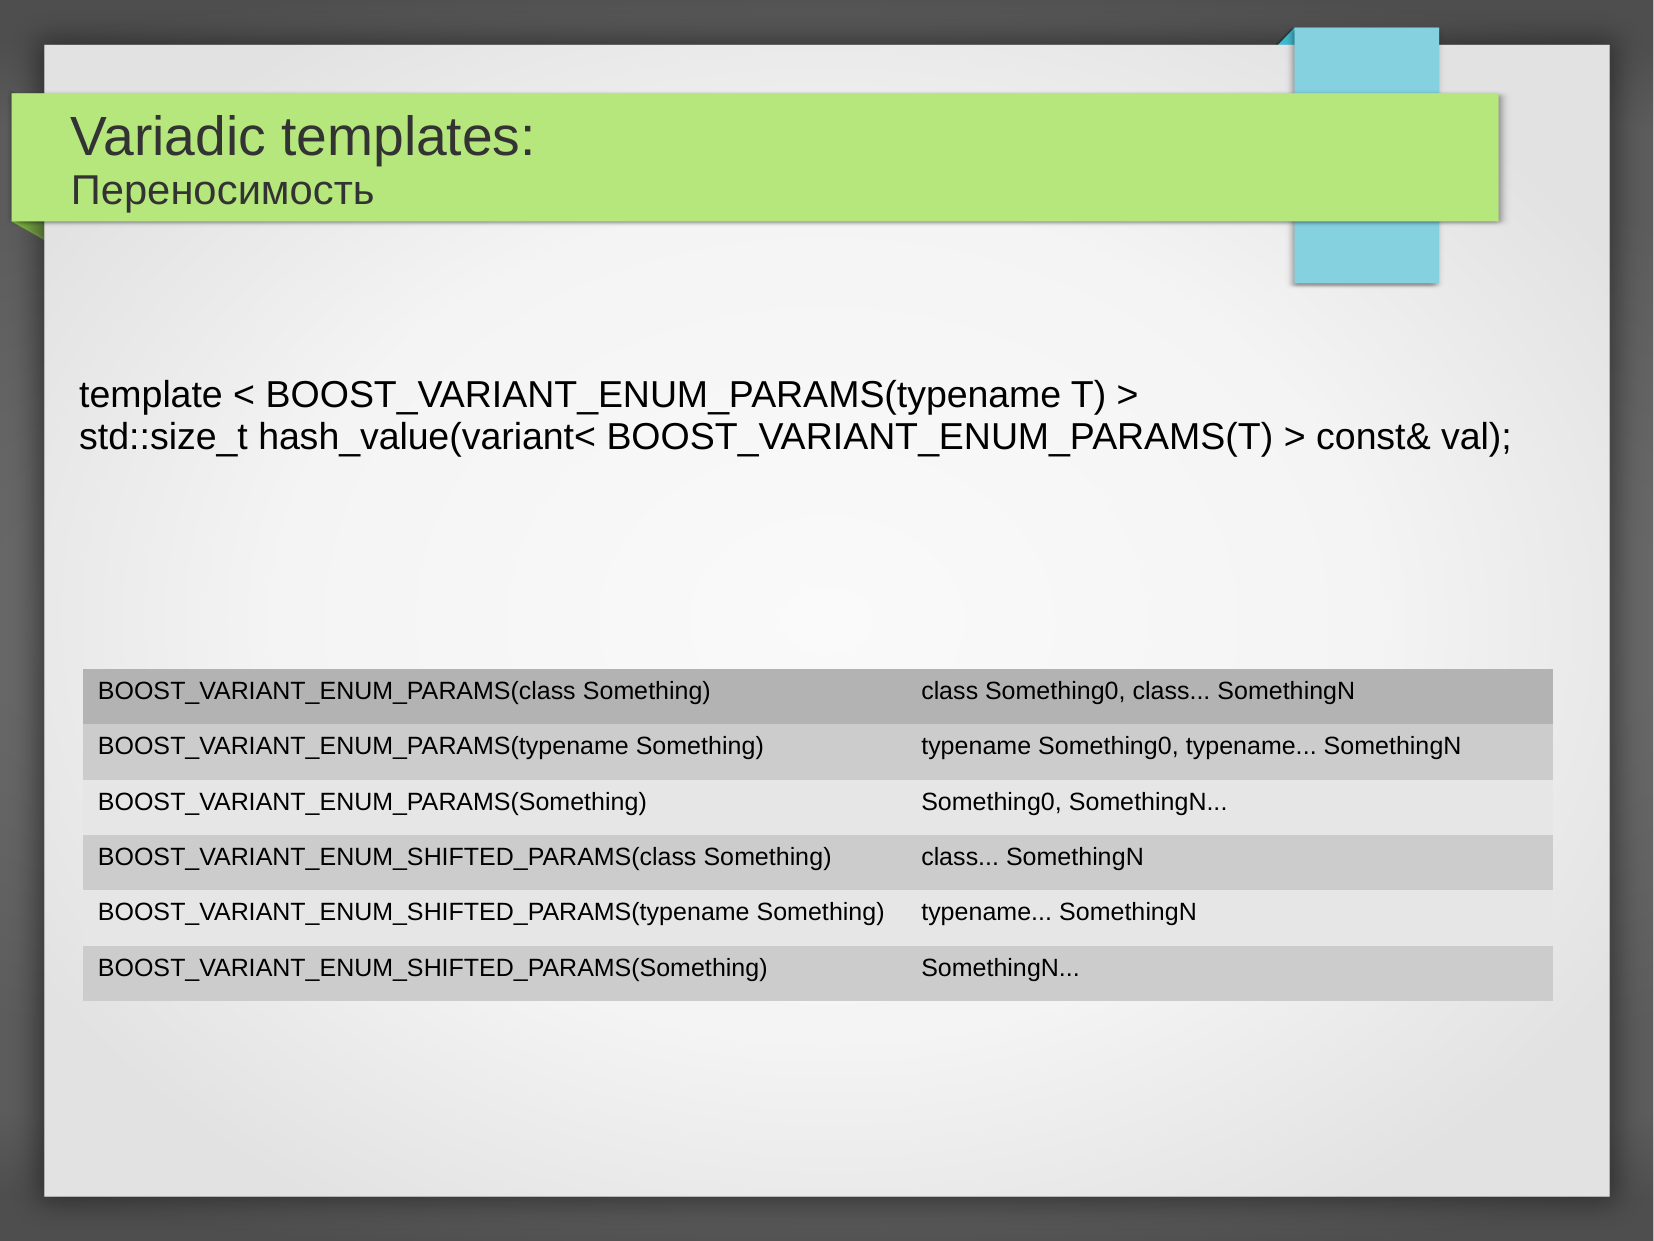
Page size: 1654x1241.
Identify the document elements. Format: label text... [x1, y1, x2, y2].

text_box template < BOOST_VARIANT_ENUM_PARAMS(typename T) > std::size_t hash_value(variant< BOOST_VARIANT_ENUM_PARAMS(T) > const& val); [64, 366, 1560, 466]
table_header class Something0, class... SomethingN [906, 669, 1553, 724]
table_header BOOST_VARIANT_ENUM_PARAMS(class Something) [83, 669, 906, 724]
table_cell BOOST_VARIANT_ENUM_SHIFTED_PARAMS(Something) [83, 946, 906, 1001]
picture [0, 0, 1654, 1241]
table_cell BOOST_VARIANT_ENUM_SHIFTED_PARAMS(class Something) [83, 835, 906, 890]
title Variadic templates: Переносимость [70, 105, 1229, 214]
table_cell typename Something0, typename... SomethingN [906, 724, 1553, 780]
table_cell BOOST_VARIANT_ENUM_PARAMS(typename Something) [83, 724, 906, 780]
table_cell SomethingN... [906, 946, 1553, 1001]
table_cell typename... SomethingN [906, 890, 1553, 946]
table_cell Something0, SomethingN... [906, 780, 1553, 835]
table_cell class... SomethingN [906, 835, 1553, 890]
table_cell BOOST_VARIANT_ENUM_SHIFTED_PARAMS(typename Something) [83, 890, 906, 946]
table_cell BOOST_VARIANT_ENUM_PARAMS(Something) [83, 780, 906, 835]
